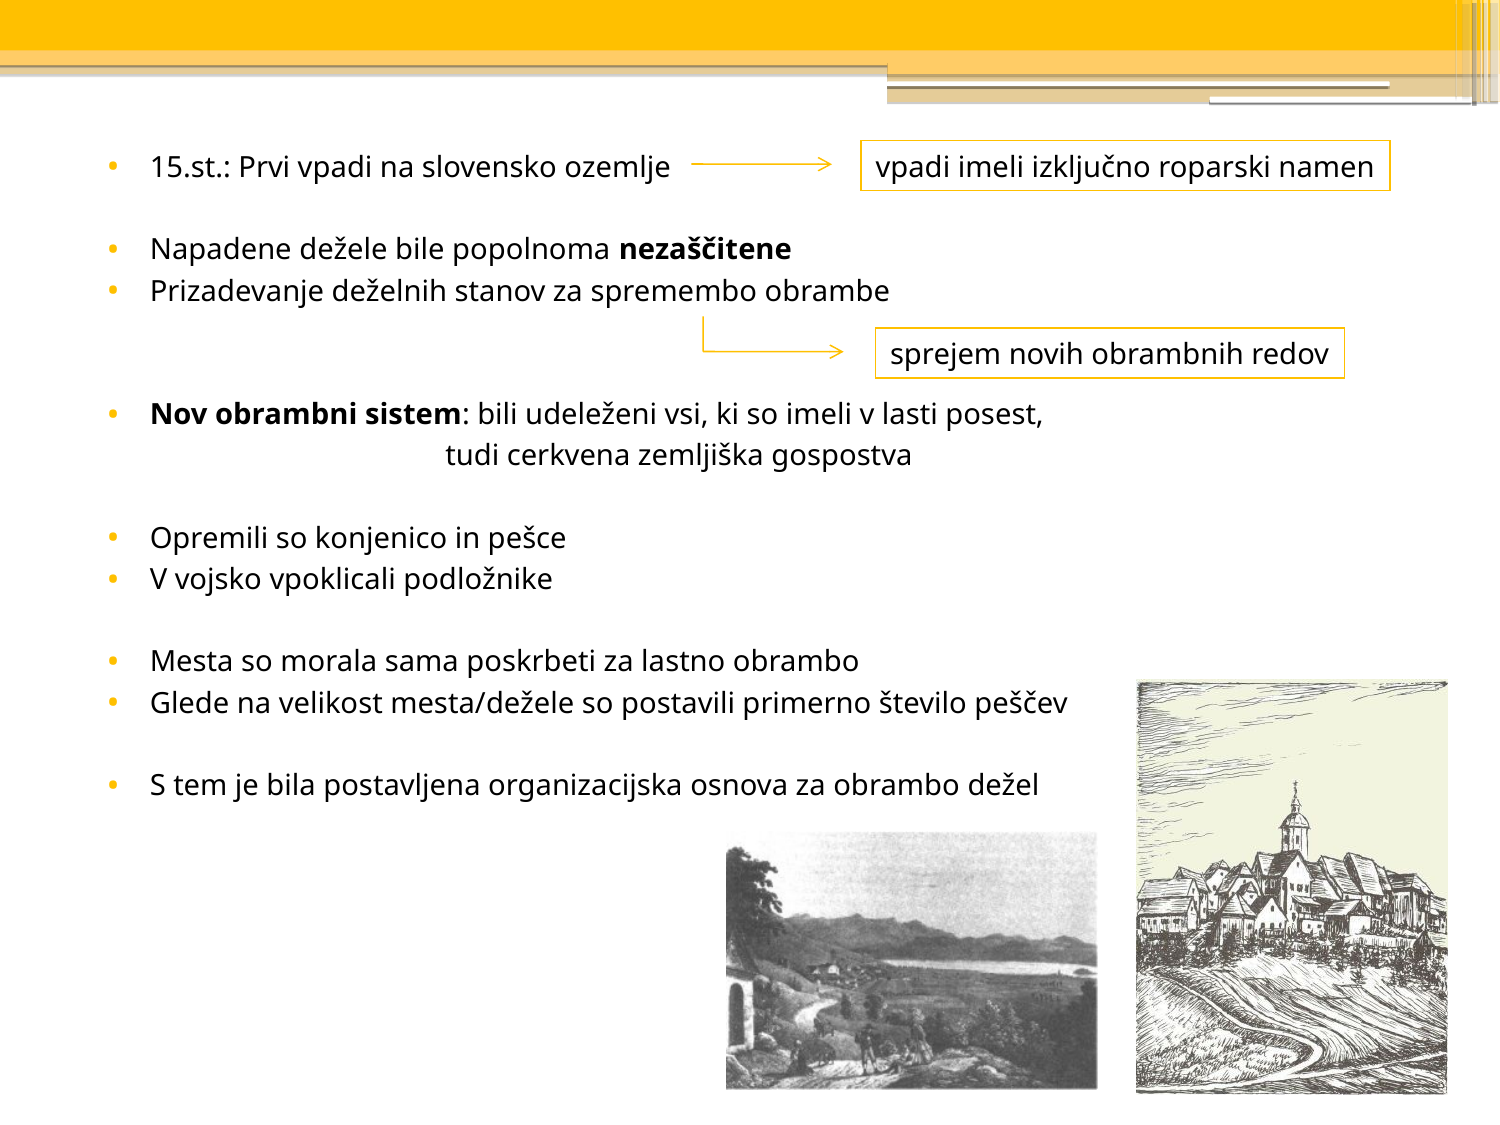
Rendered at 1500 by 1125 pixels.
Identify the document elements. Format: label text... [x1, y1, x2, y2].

list 15.st.: Prvi vpadi na slovensko ozemlje Napadene dežele bile popolnoma nezaščitene Prizadevanje deželnih stanov za spremembo obrambe Nov obrambni sistem: bili udeleženi vsi, ki so imeli v lasti posest, tudi cerkvena zemljiška gospostva Opremili so konjenico in pešce V vojsko vpoklicali podložnike Mesta so morala sama poskrbeti za lastno obrambo Glede na velikost mesta/dežele so postavili primerno število peščev S tem je bila postavljena organizacijska osnova za obrambo dežel [75, 140, 1425, 1079]
text_box sprejem novih obrambnih redov [875, 328, 1345, 378]
picture [726, 831, 1098, 1090]
text_box vpadi imeli izključno roparski namen [860, 140, 1391, 191]
picture [1136, 679, 1448, 1095]
